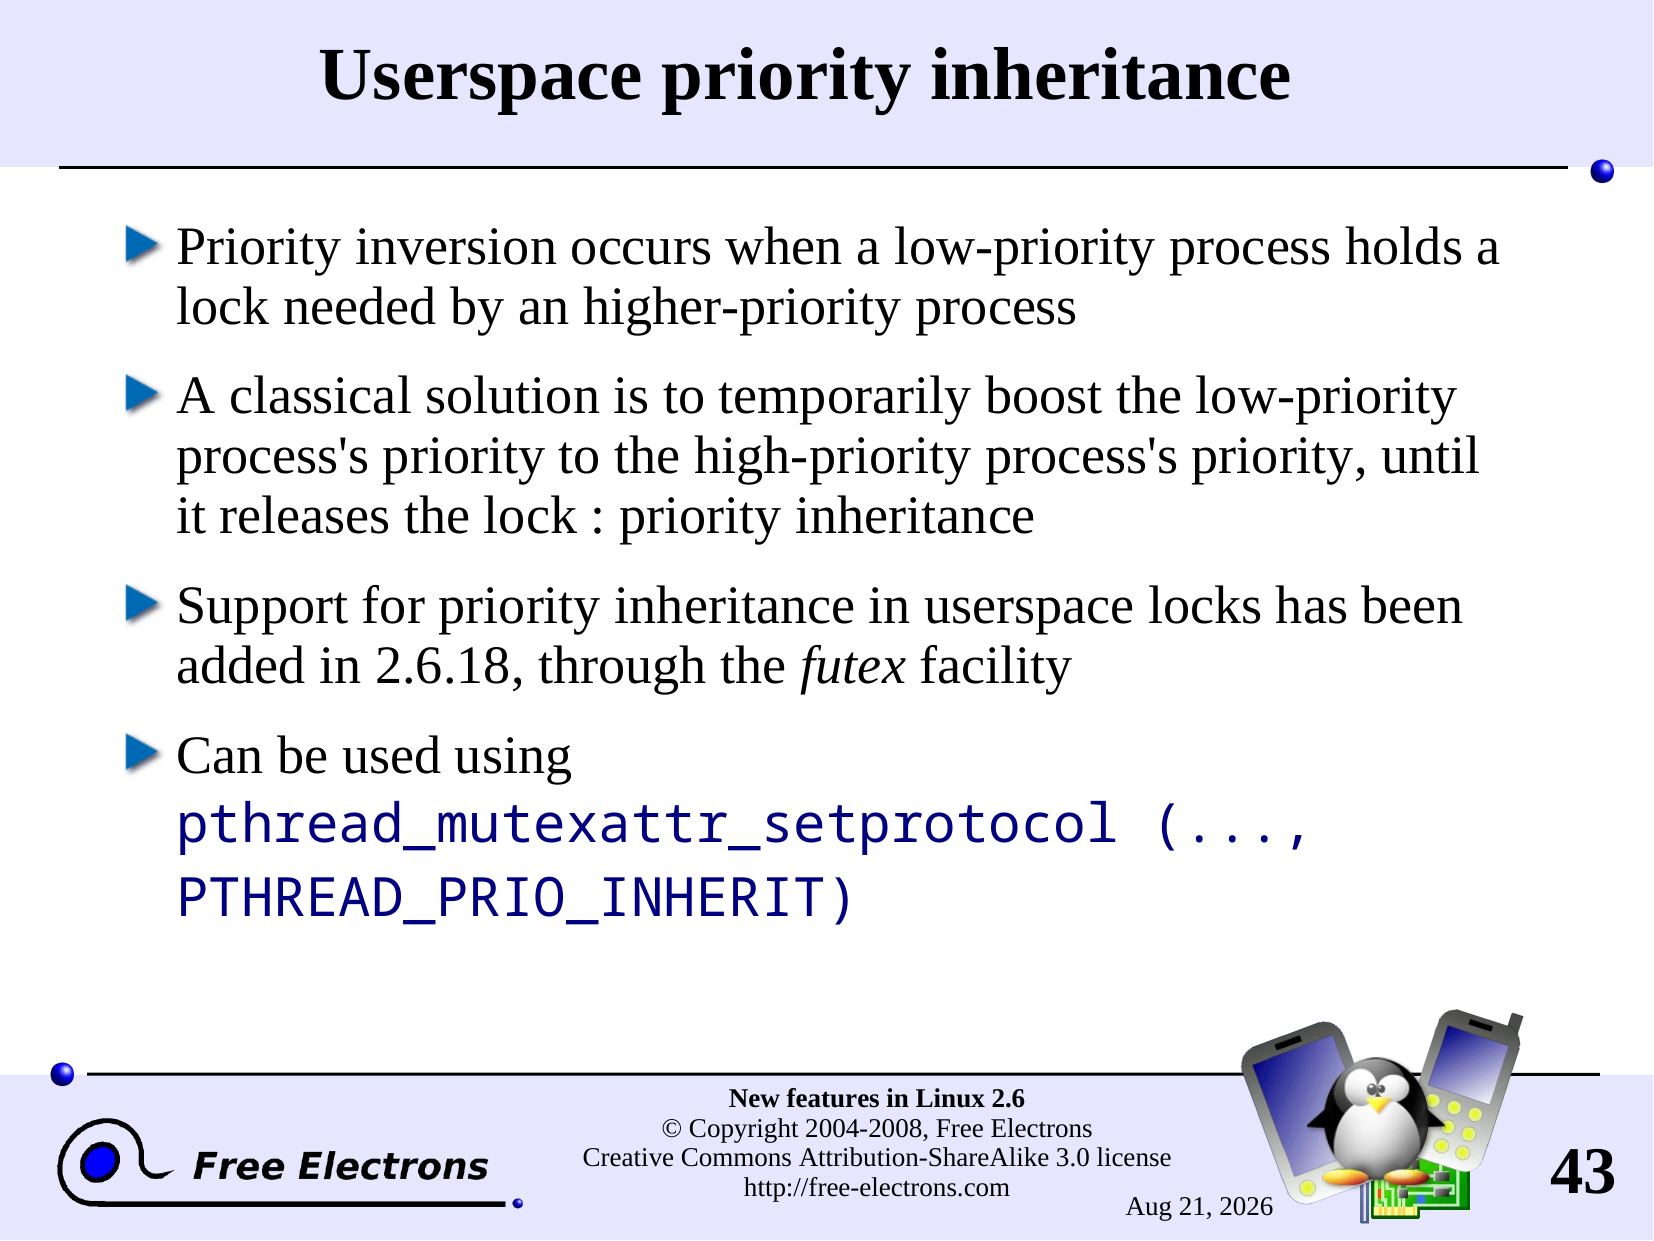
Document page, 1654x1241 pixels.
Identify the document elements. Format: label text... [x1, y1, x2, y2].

title Userspace priority inheritance [60, 25, 1551, 124]
picture [50, 1107, 527, 1216]
picture [1231, 1007, 1538, 1241]
list Priority inversion occurs when a low-priority process holds a lock needed by an higher-priority process A classical solution is to temporarily boost the low-priority process's priority to the high-priority process's priority, until it releases the lock : priority inheritance Support for priority inheritance in userspace locks has been added in 2.6.18, through the futex facility Can be used using pthread_mutexattr_setprotocol (..., PTHREAD_PRIO_INHERIT) [105, 216, 1518, 1066]
